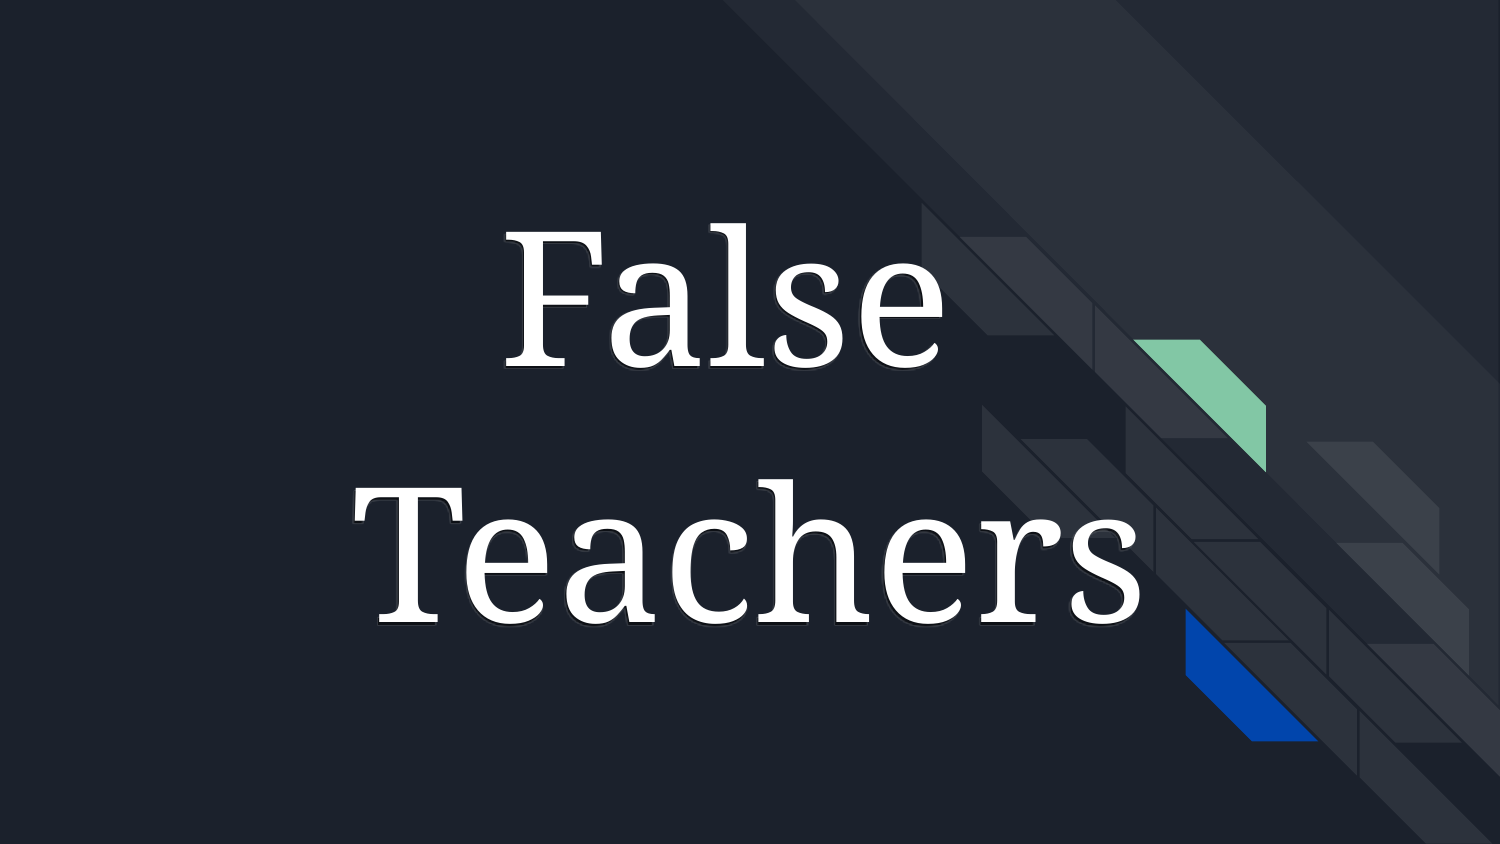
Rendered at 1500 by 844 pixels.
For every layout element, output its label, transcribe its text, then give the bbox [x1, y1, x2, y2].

title False Teachers [78, 150, 1422, 693]
